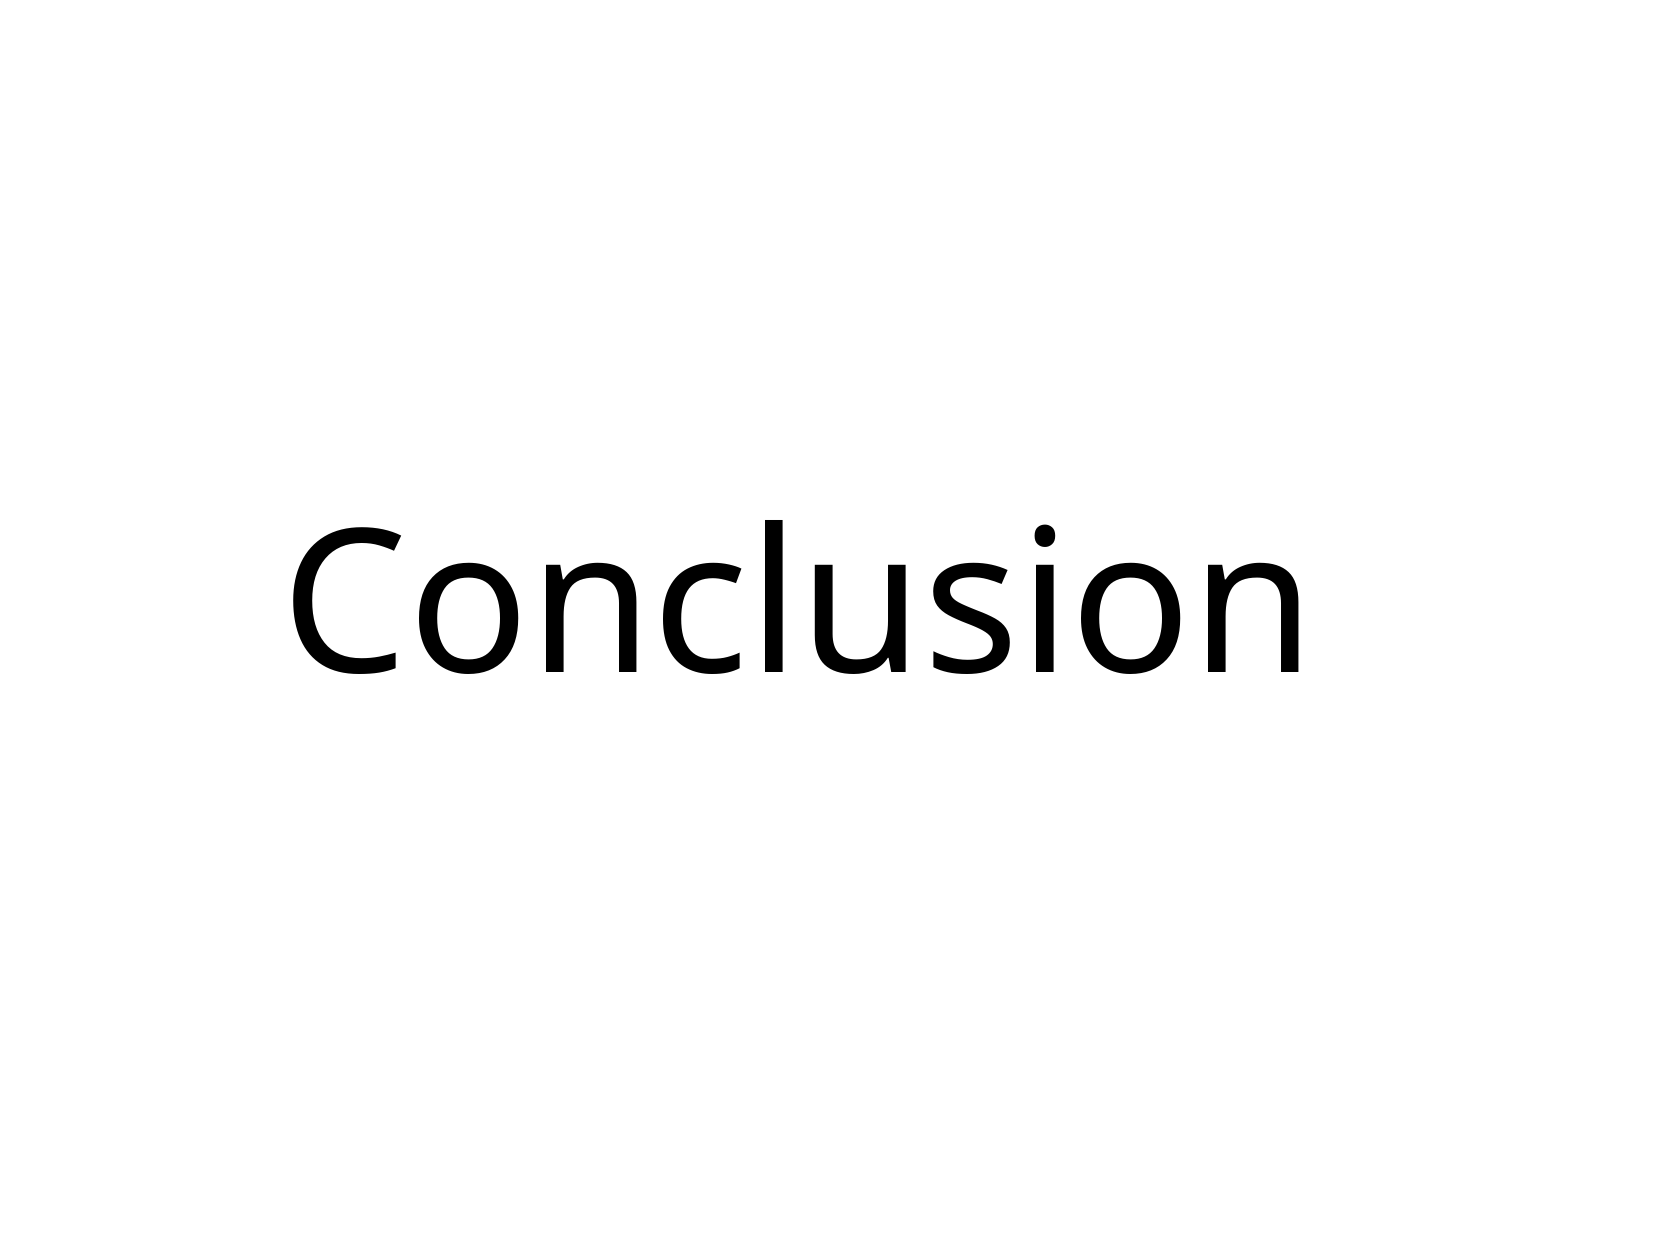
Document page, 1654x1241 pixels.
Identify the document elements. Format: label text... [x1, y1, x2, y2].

text_box Conclusion [327, 472, 1270, 688]
